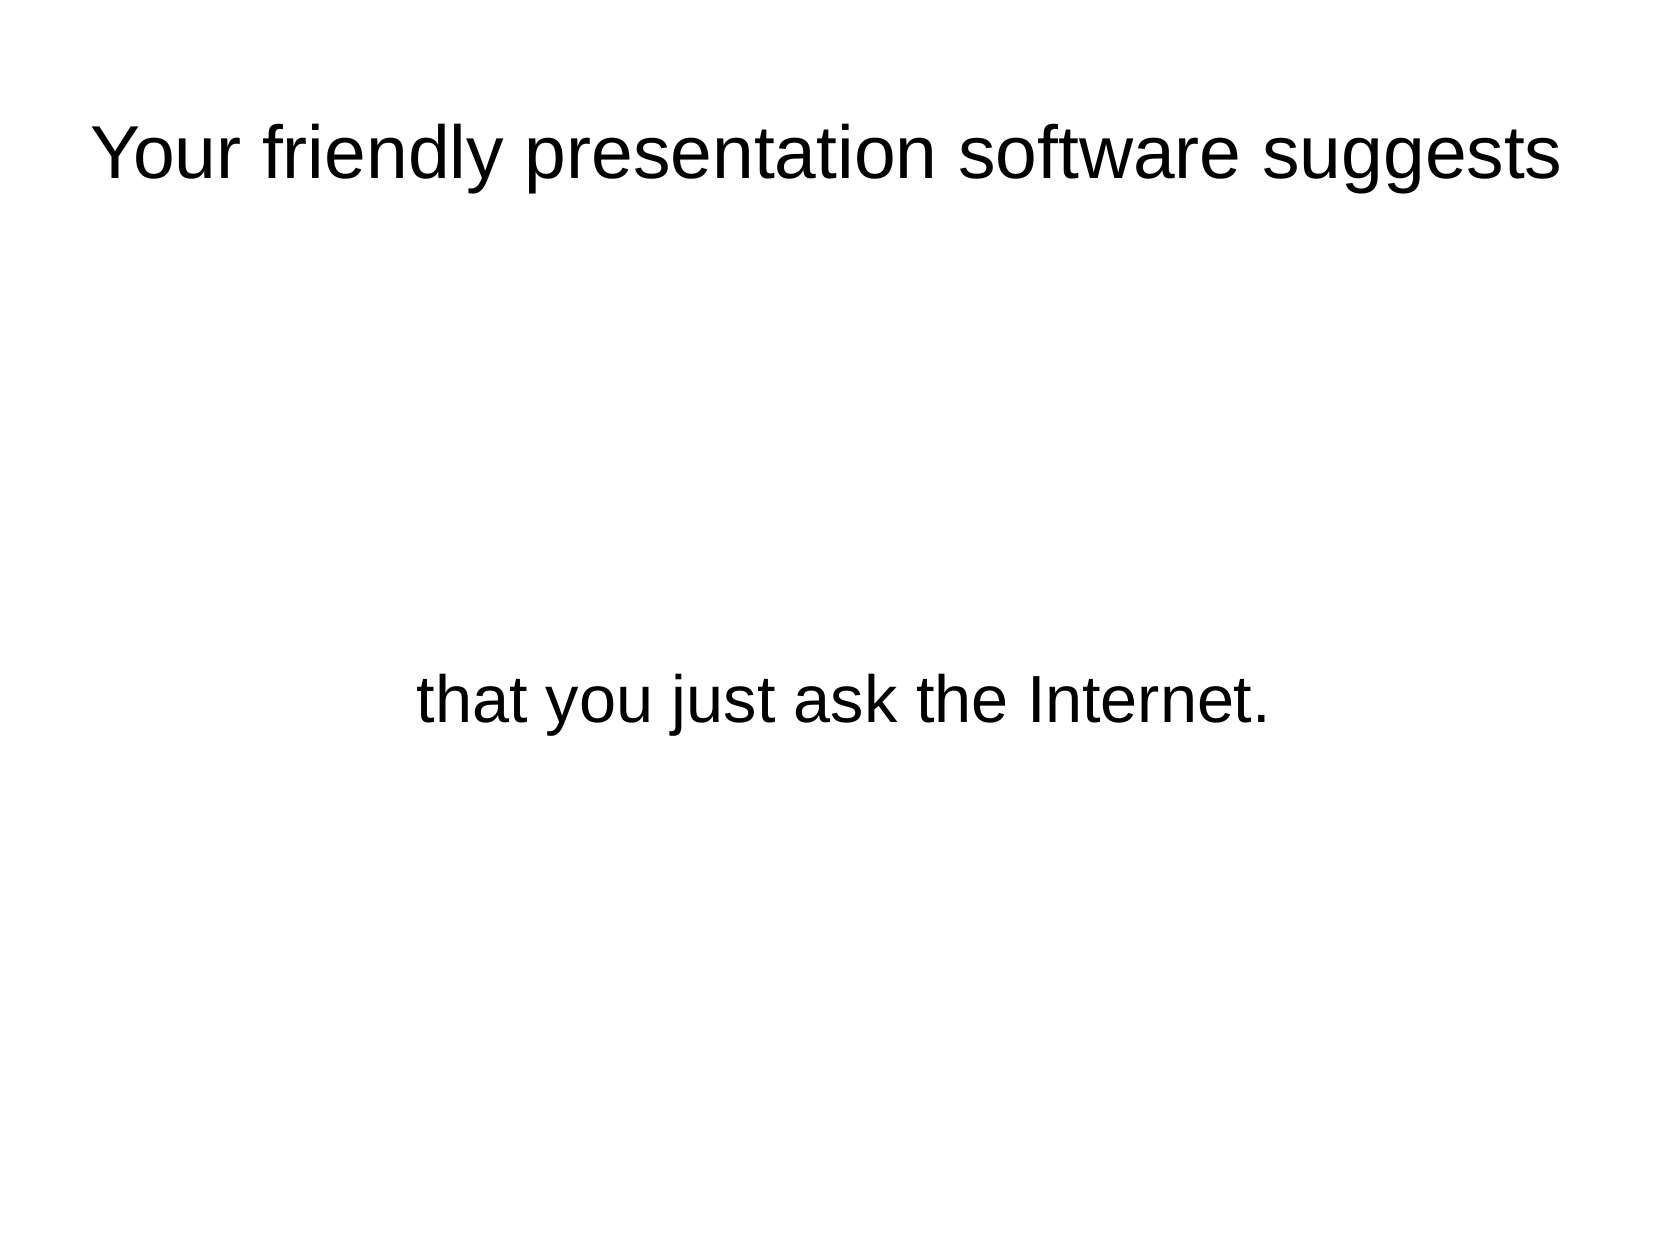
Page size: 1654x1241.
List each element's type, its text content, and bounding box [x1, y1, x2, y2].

subtitle that you just ask the Internet. [82, 297, 1571, 1102]
title Your friendly presentation software suggests [82, 56, 1571, 250]
